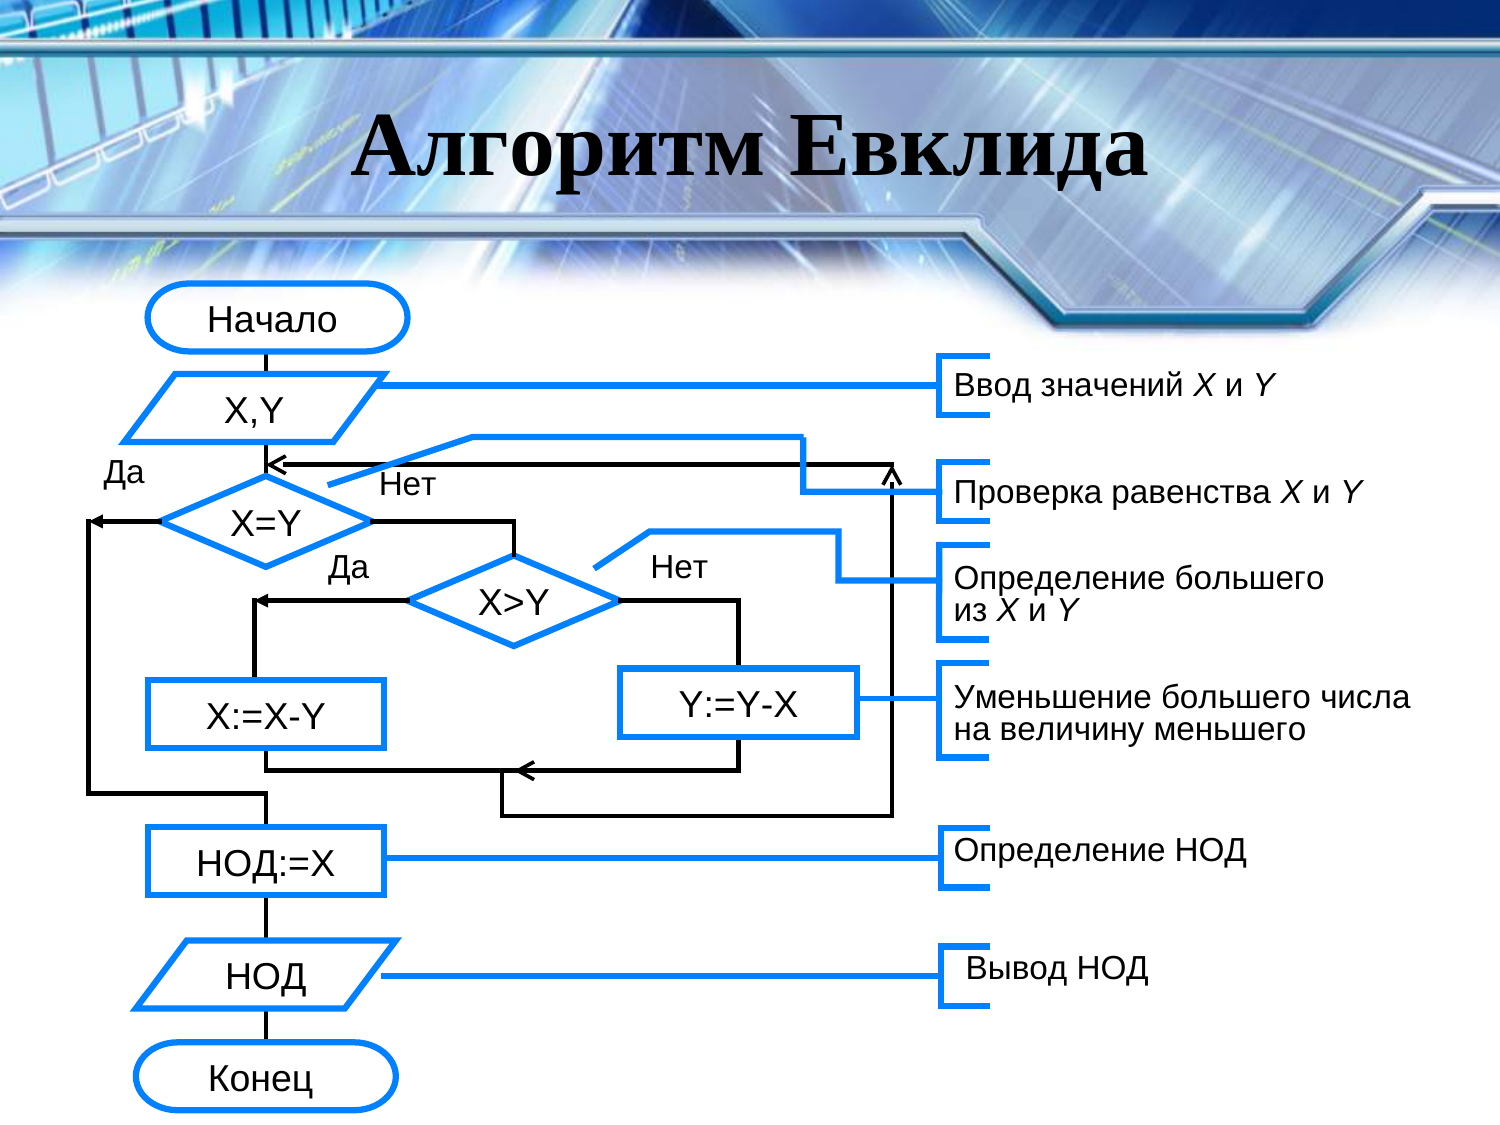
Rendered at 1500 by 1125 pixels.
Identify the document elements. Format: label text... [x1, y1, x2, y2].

title Алгоритм Евклида [75, 45, 1426, 233]
text_box Нет [631, 544, 727, 593]
text_box X=Y [162, 475, 370, 567]
text_box Да [301, 544, 396, 593]
text_box Проверка равенства X и Y [942, 462, 1436, 518]
text_box Вывод НОД [950, 946, 1448, 994]
text_box Определение НОД [944, 828, 1436, 876]
text_box X,Y [124, 374, 385, 443]
text_box Да [76, 450, 172, 498]
text_box Нет [360, 462, 384, 470]
text_box X:=X-Y [147, 680, 385, 749]
text_box Y:=Y-X [620, 668, 857, 737]
text_box НОД:=Х [147, 827, 385, 896]
text_box Определение большего из X и Y [943, 556, 1436, 636]
text_box НОД [135, 940, 396, 1009]
text_box Уменьшение большего числа на величину меньшего [942, 674, 1448, 755]
text_box Начало [147, 283, 408, 352]
text_box Нет [360, 462, 455, 510]
text_box Конец [135, 1042, 396, 1111]
text_box Ввод значений X и Y [942, 355, 1436, 412]
picture [0, 0, 1500, 1125]
text_box X>Y [410, 556, 618, 647]
